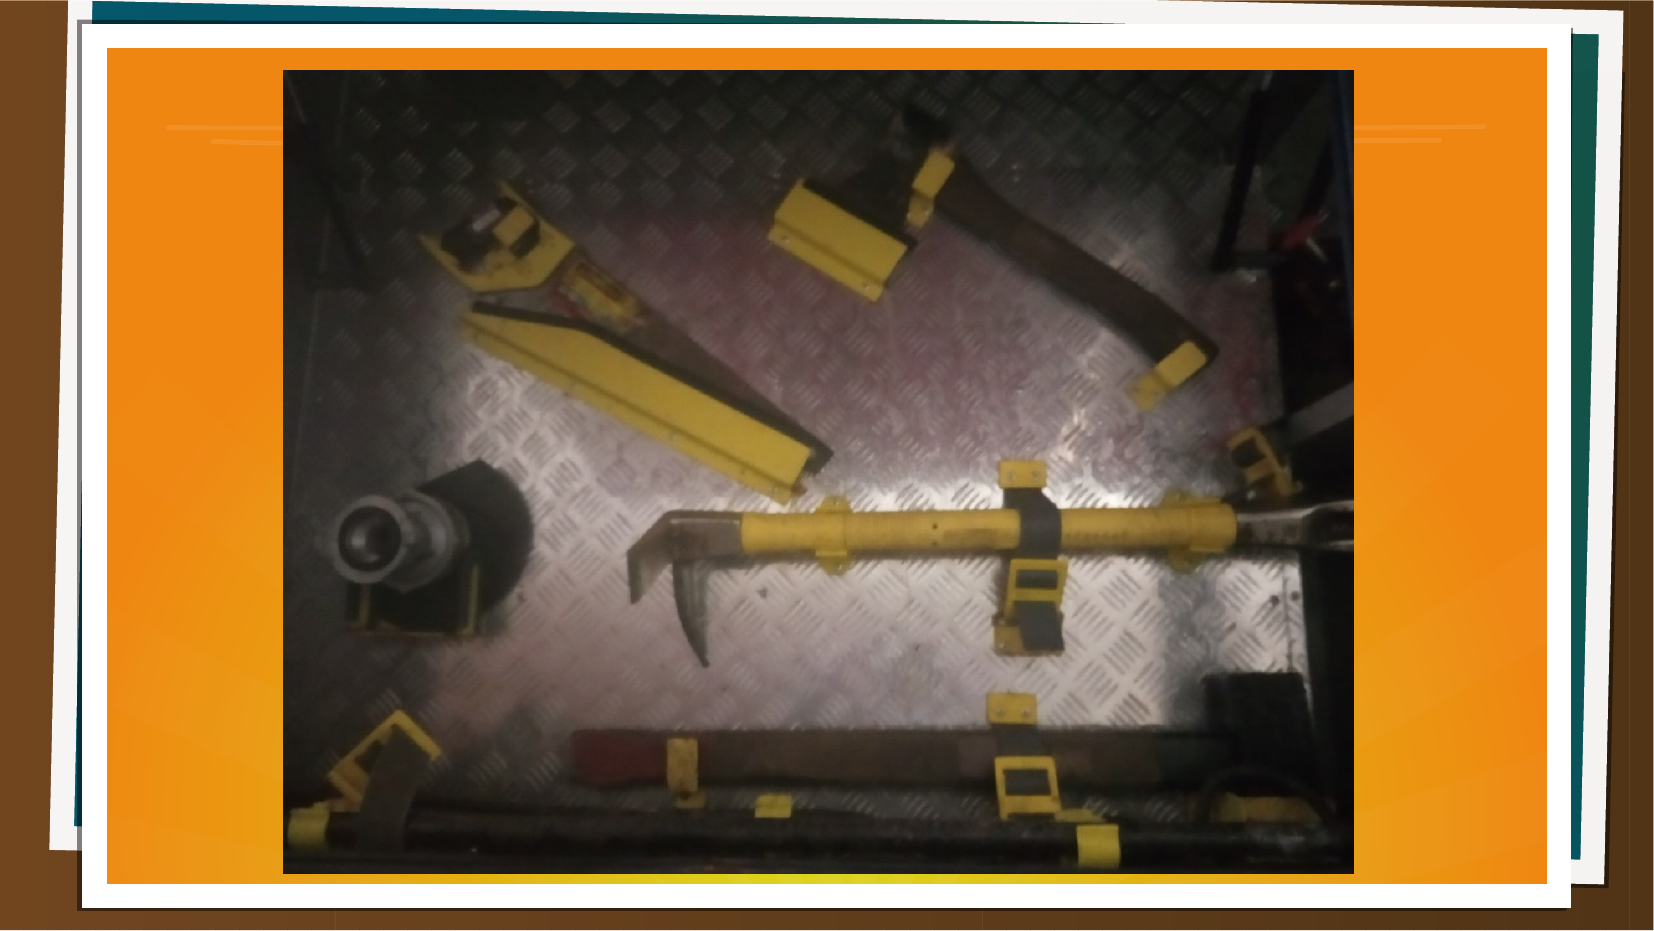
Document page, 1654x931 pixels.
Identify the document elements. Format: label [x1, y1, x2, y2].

picture [283, 70, 1354, 874]
